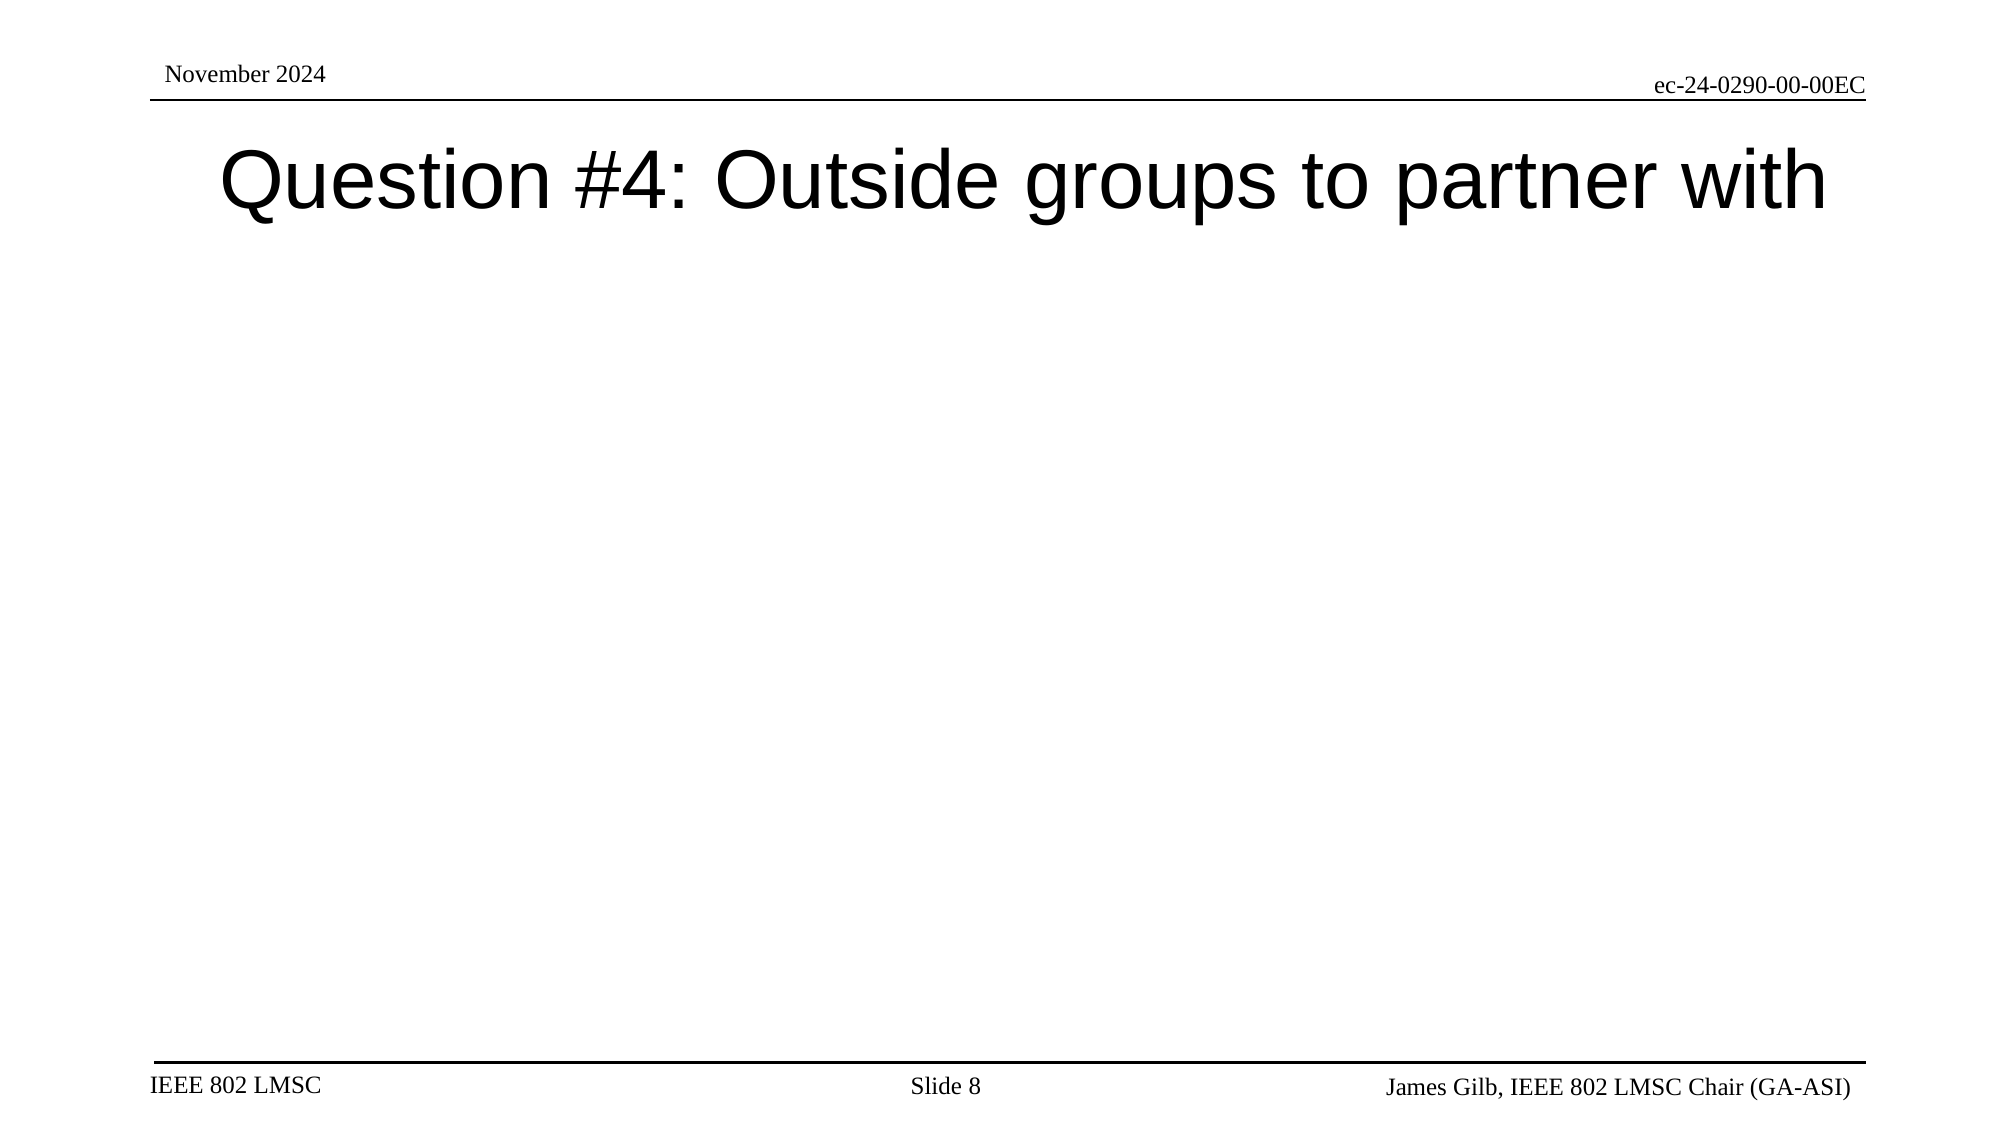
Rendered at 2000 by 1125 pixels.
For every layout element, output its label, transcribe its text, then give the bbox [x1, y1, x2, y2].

title Question #4: Outside groups to partner with [149, 112, 1900, 238]
